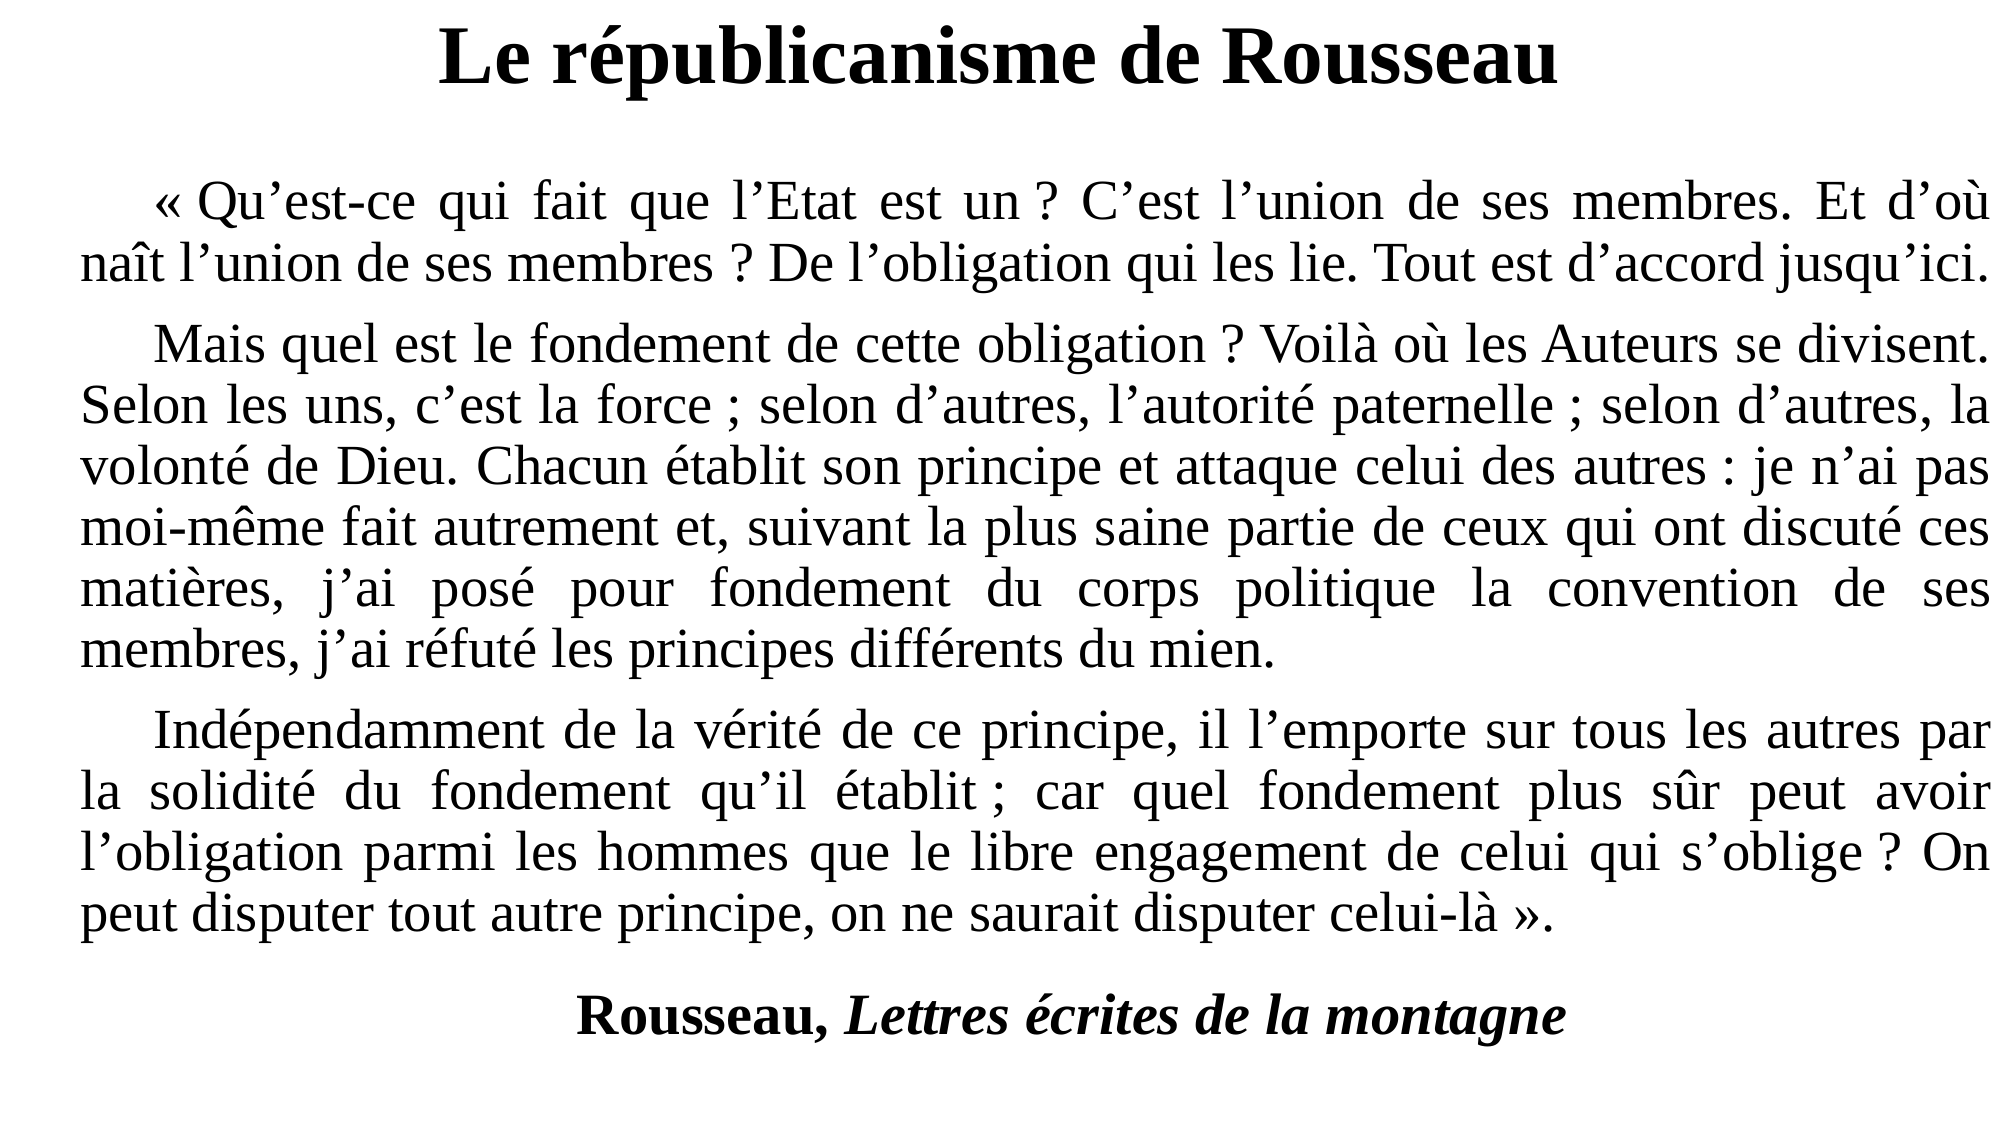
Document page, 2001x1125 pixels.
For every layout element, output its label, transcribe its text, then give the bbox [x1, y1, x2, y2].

title Le républicanisme de Rousseau [249, 0, 1750, 114]
list « Qu’est-ce qui fait que l’Etat est un ? C’est l’union de ses membres. Et d’où naît l’union de ses membres ? De l’obligation qui les lie. Tout est d’accord jusqu’ici. Mais quel est le fondement de cette obligation ? Voilà où les Auteurs se divisent. Selon les uns, c’est la force ; selon d’autres, l’autorité paternelle ; selon d’autres, la volonté de Dieu. Chacun établit son principe et attaque celui des autres : je n’ai pas moi-même fait autrement et, suivant la plus saine partie de ceux qui ont discuté ces matières, j’ai posé pour fondement du corps politique la convention de ses membres, j’ai réfuté les principes différents du mien. Indépendamment de la vérité de ce principe, il l’emporte sur tous les autres par la solidité du fondement qu’il établit ; car quel fondement plus sûr peut avoir l’obligation parmi les hommes que le libre engagement de celui qui s’oblige ? On peut disputer tout autre principe, on ne saurait disputer celui-là ». Rousseau, Lettres écrites de la montagne [0, 161, 2000, 1125]
